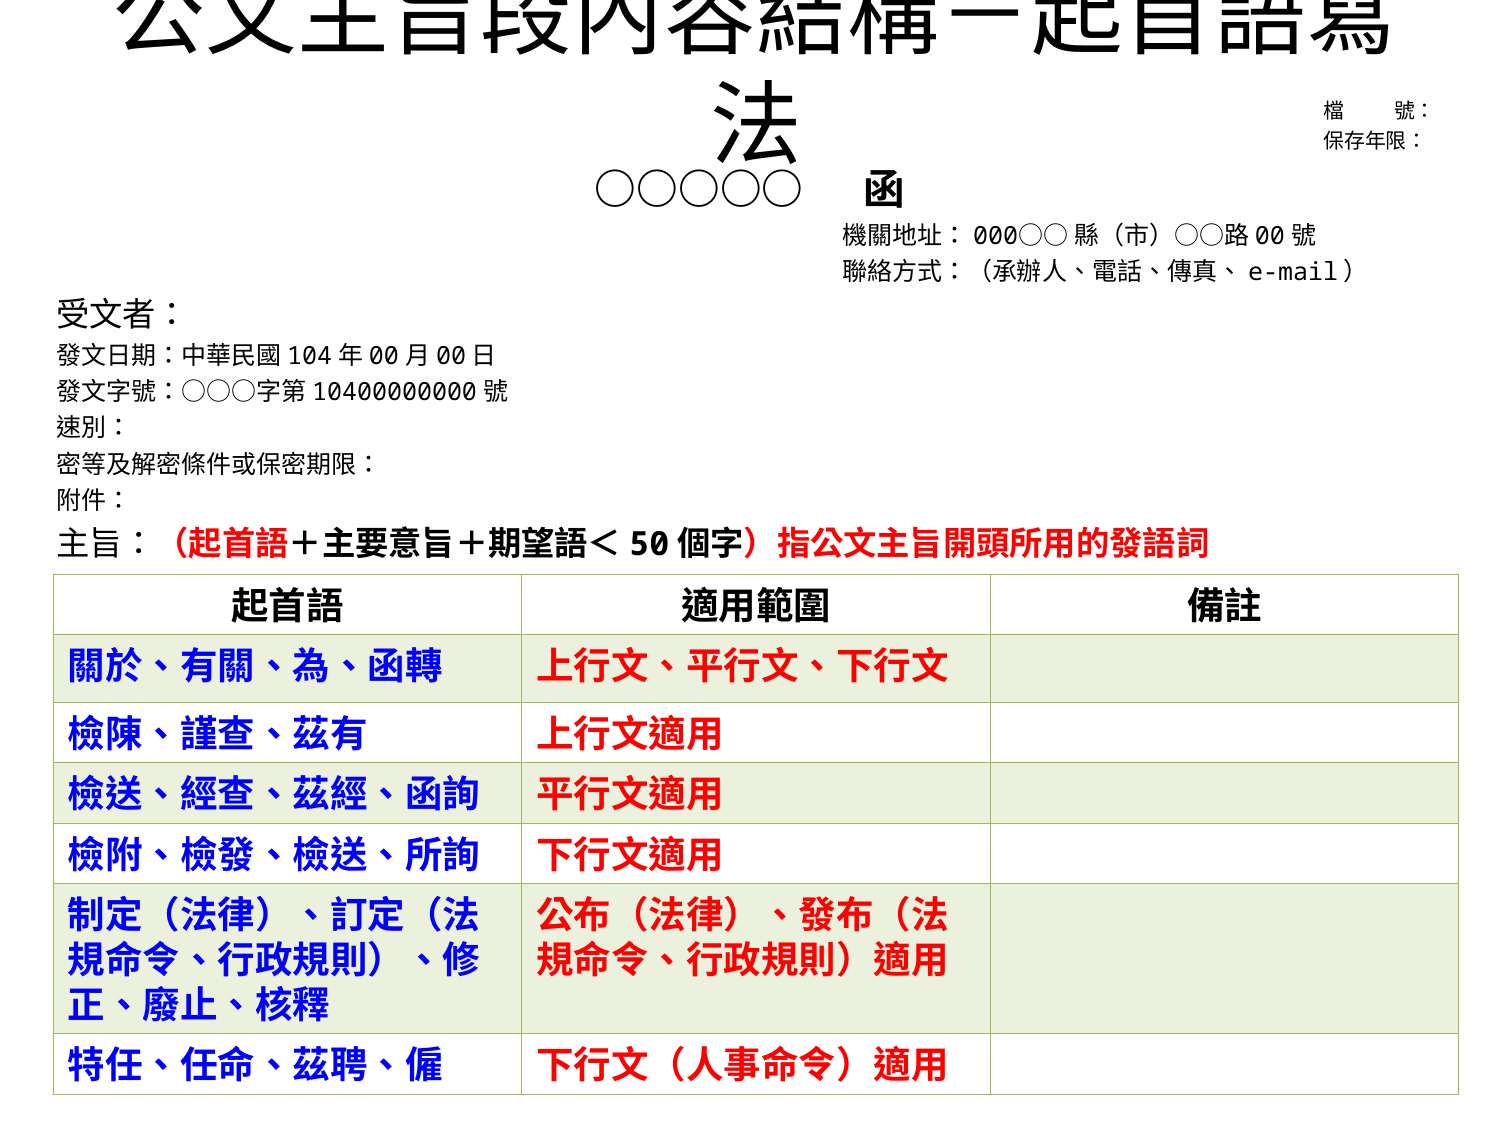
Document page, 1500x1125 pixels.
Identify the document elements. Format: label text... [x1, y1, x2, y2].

table_cell 公布（法律）、發布（法規命令、行政規則）適用 [522, 884, 990, 1033]
table_cell 檢送、經查、茲經、函詢 [54, 763, 521, 823]
table_cell 上行文適用 [522, 703, 990, 762]
table_header 起首語 [54, 575, 521, 634]
table_cell [991, 635, 1458, 702]
table_header 適用範圍 [522, 575, 990, 634]
title 公文主旨段內容結構－起首語寫法 [53, 18, 1459, 90]
table_cell 檢陳、謹查、茲有 [54, 703, 521, 762]
table_cell 上行文、平行文、下行文 [522, 635, 990, 702]
table_cell [991, 1034, 1458, 1094]
table_header 備註 [991, 575, 1458, 634]
table_cell [991, 824, 1458, 883]
table_cell [991, 884, 1458, 1033]
table_cell [991, 763, 1458, 823]
table_cell 制定（法律）、訂定（法規命令、行政規則）、修正、廢止、核釋 [54, 884, 521, 1033]
table_cell 關於、有關、為、函轉 [54, 635, 521, 702]
table_cell 下行文適用 [522, 824, 990, 883]
table_cell 特任、任命、茲聘、僱 [54, 1034, 521, 1094]
table_cell 平行文適用 [522, 763, 990, 823]
table_cell 檢附、檢發、檢送、所詢 [54, 824, 521, 883]
table_cell [991, 703, 1458, 762]
list 檔 號： 保存年限： ○○○○○ 函 機關地址：000○○縣（市）○○路00號 聯絡方式：（承辦人、電話、傳真、e-mail） 受文者： 發文日期：中華民國104年00月00日 發文字號：○○○字第10400000000號 速別： 密等及解密條件或保密期限： 附件： 主旨：（起首語＋主要意旨＋期望語＜50個字）指公文主旨開頭所用的發語詞 [41, 90, 1459, 1125]
table_cell 下行文（人事命令）適用 [522, 1034, 990, 1094]
